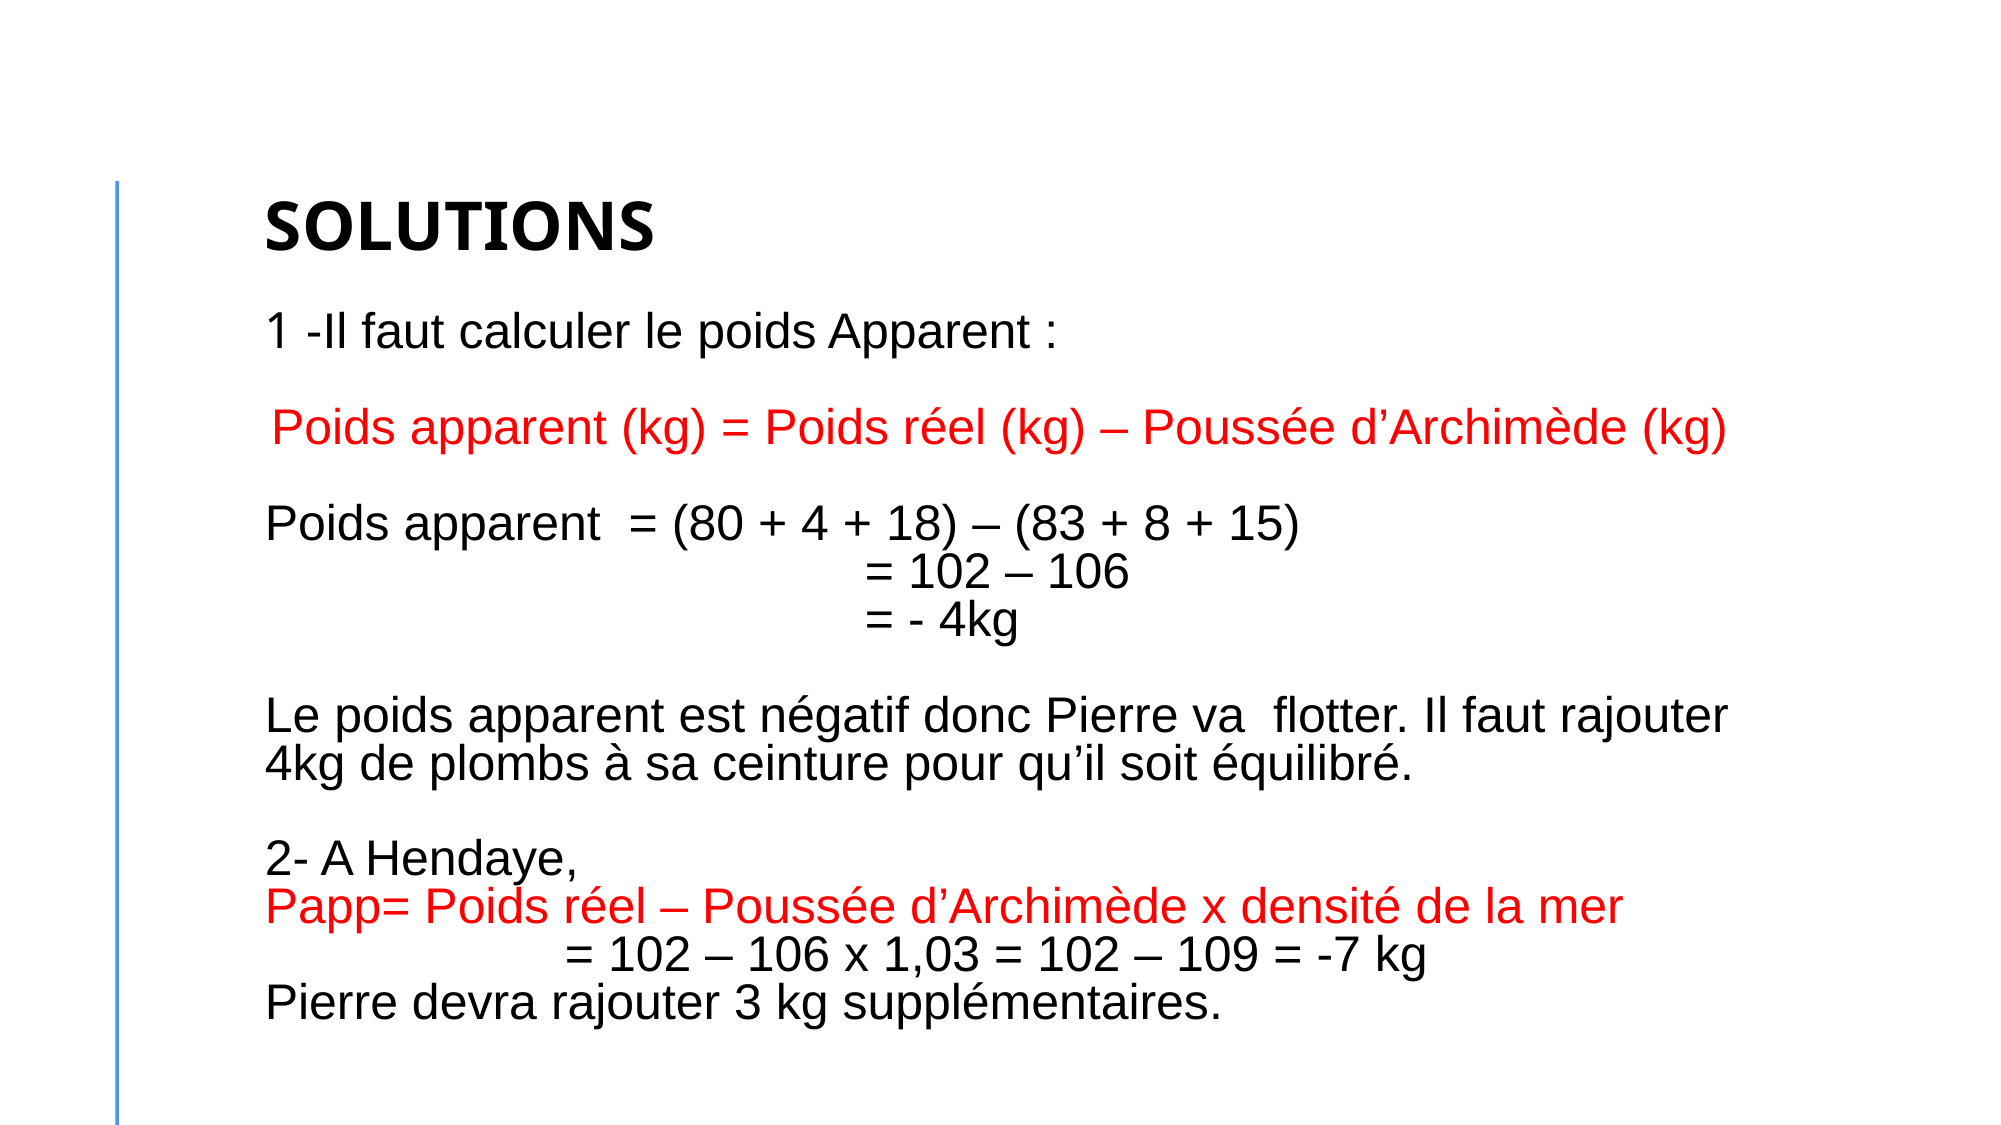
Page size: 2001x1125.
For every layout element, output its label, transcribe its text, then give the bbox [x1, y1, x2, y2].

subtitle 1 -Il faut calculer le poids Apparent : Poids apparent (kg) = Poids réel (kg) – Poussée d’Archimède (kg) Poids apparent = (80 + 4 + 18) – (83 + 8 + 15) = 102 – 106 = - 4kg Le poids apparent est négatif donc Pierre va flotter. Il faut rajouter 4kg de plombs à sa ceinture pour qu’il soit équilibré. 2- A Hendaye, Papp= Poids réel – Poussée d’Archimède x densité de la mer = 102 – 106 x 1,03 = 102 – 109 = -7 kg Pierre devra rajouter 3 kg supplémentaires. [249, 302, 1750, 1054]
title Solutions [249, 184, 1750, 273]
